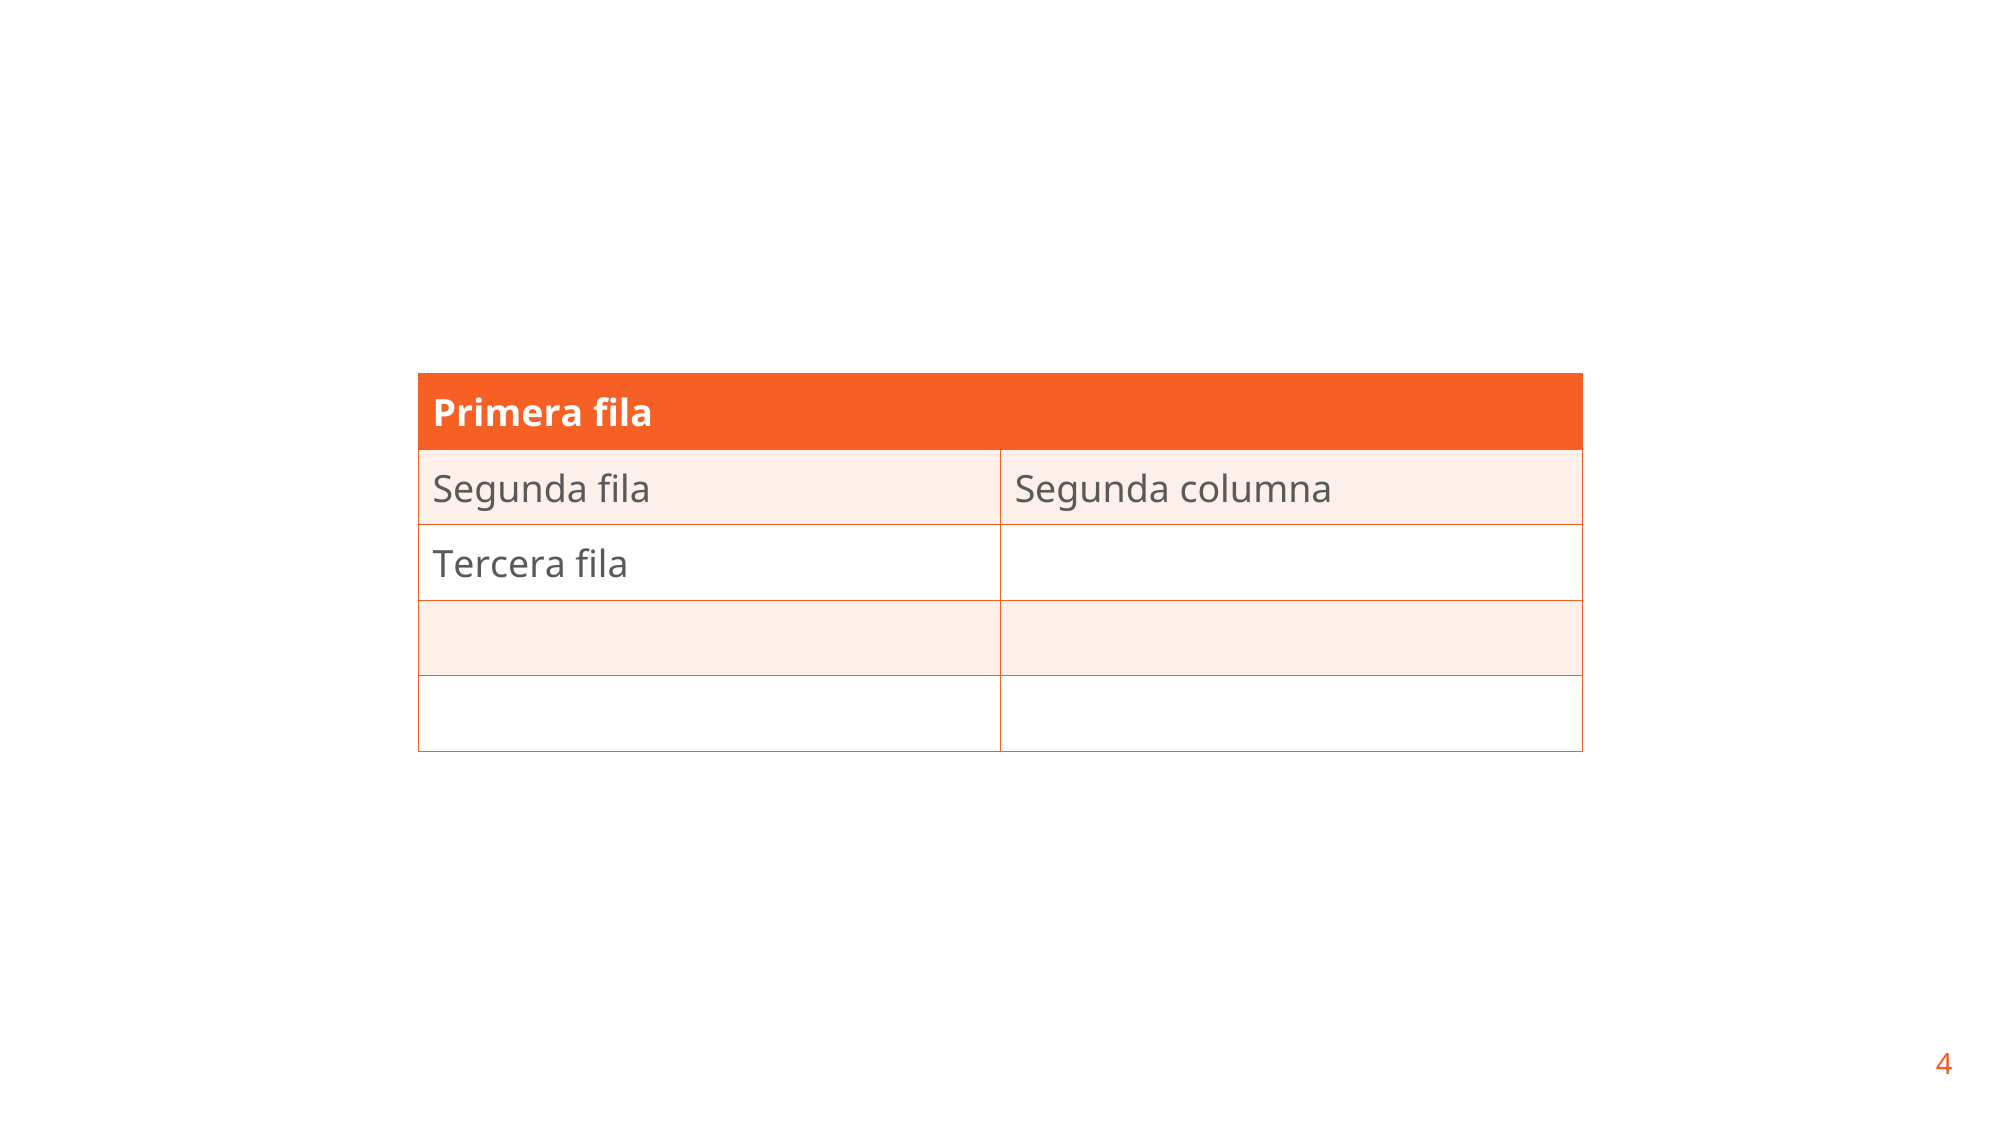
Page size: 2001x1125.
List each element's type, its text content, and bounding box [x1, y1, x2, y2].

table_cell Tercera fila [419, 525, 1000, 600]
table_header [1001, 374, 1582, 449]
table_cell Segunda fila [419, 450, 1000, 524]
table_cell Segunda columna [1001, 450, 1582, 524]
table_cell [1001, 601, 1582, 675]
table_cell [1001, 525, 1582, 600]
table_header Primera fila [419, 374, 1000, 449]
table_cell [419, 601, 1000, 675]
table_cell [419, 676, 1000, 751]
table_cell [1001, 676, 1582, 751]
text_box <number> [1859, 1034, 1968, 1095]
